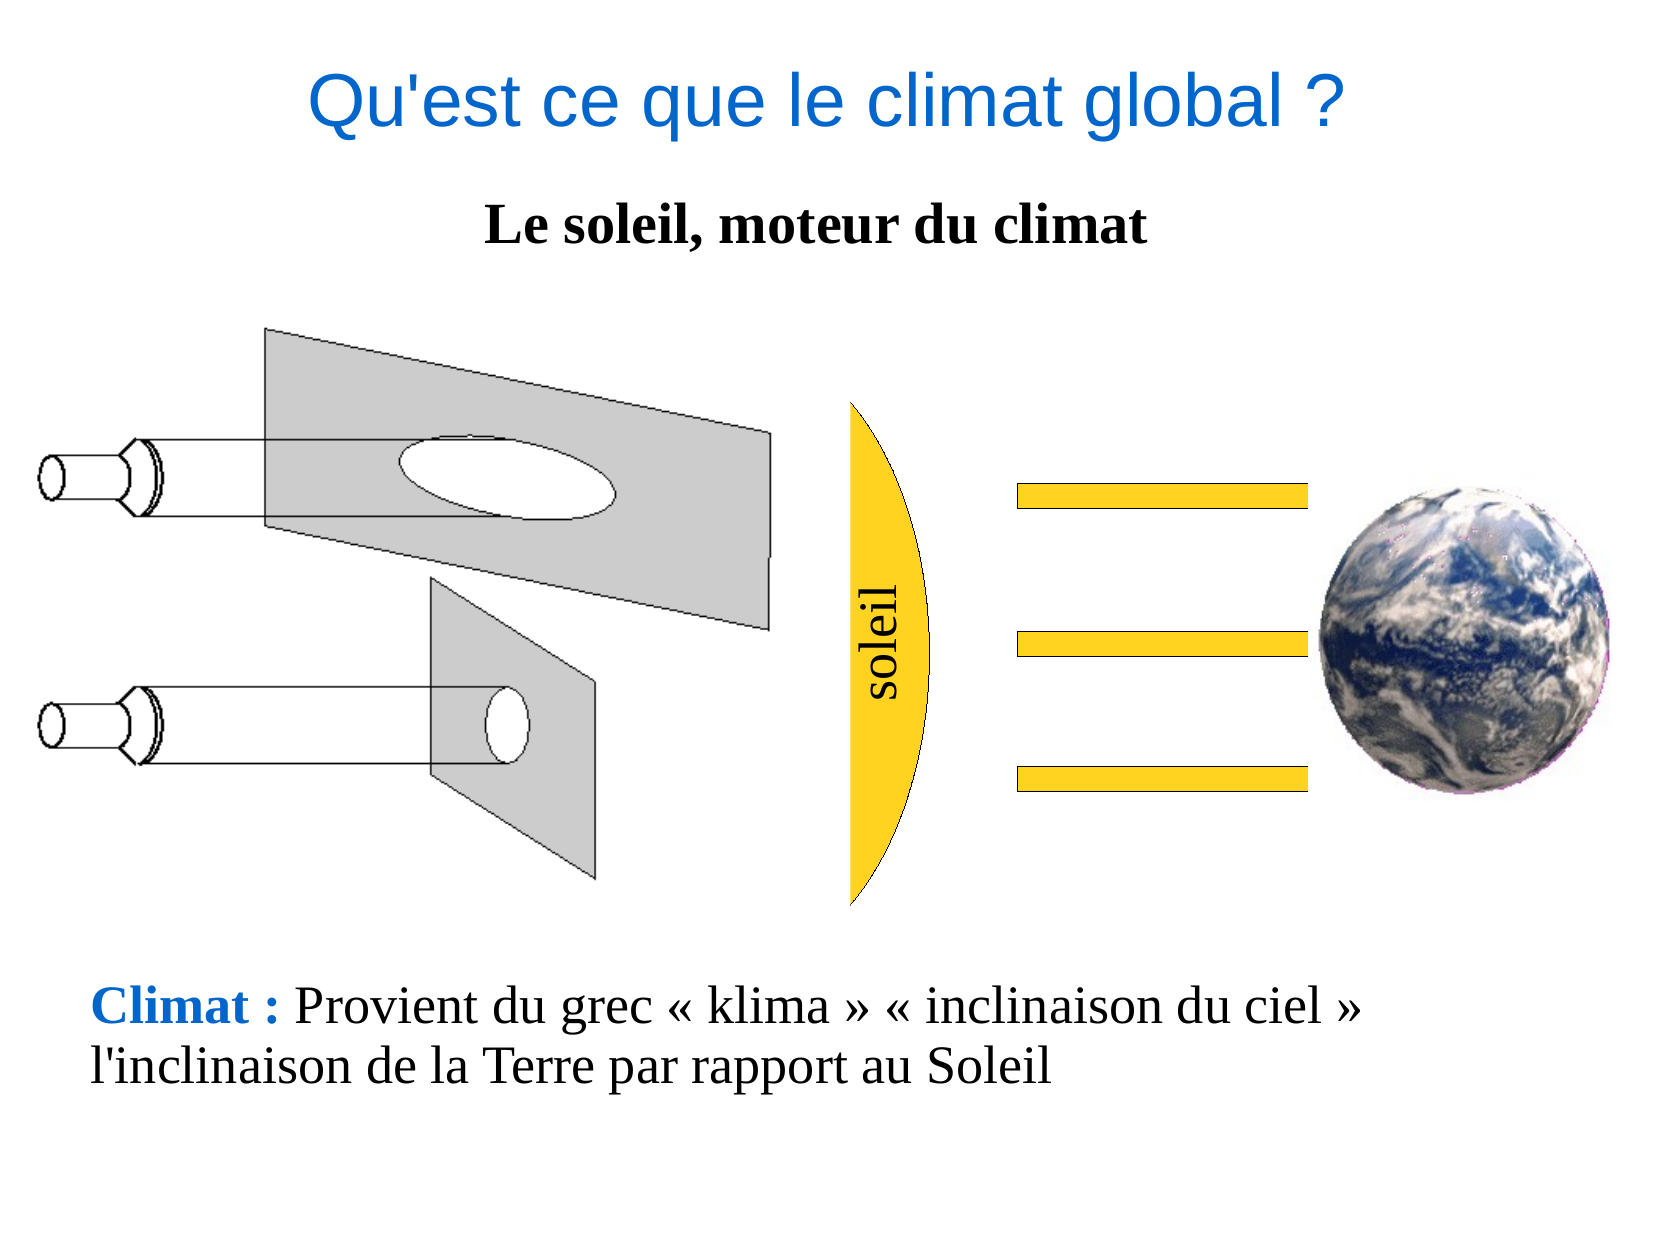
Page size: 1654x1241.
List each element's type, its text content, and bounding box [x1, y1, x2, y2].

text_box Qu'est ce que le climat global ? [58, 43, 1596, 144]
text_box [1017, 483, 1308, 509]
text_box Le soleil, moteur du climat [57, 184, 1577, 264]
text_box [1017, 631, 1308, 657]
text_box Climat : Provient du grec « klima » « inclinaison du ciel » l'inclinaison de la Terre par rapport au Soleil [75, 967, 1620, 1103]
picture [22, 289, 823, 896]
text_box [731, 338, 930, 967]
text_box soleil [840, 559, 916, 717]
picture [1308, 474, 1619, 804]
text_box [1017, 766, 1308, 792]
